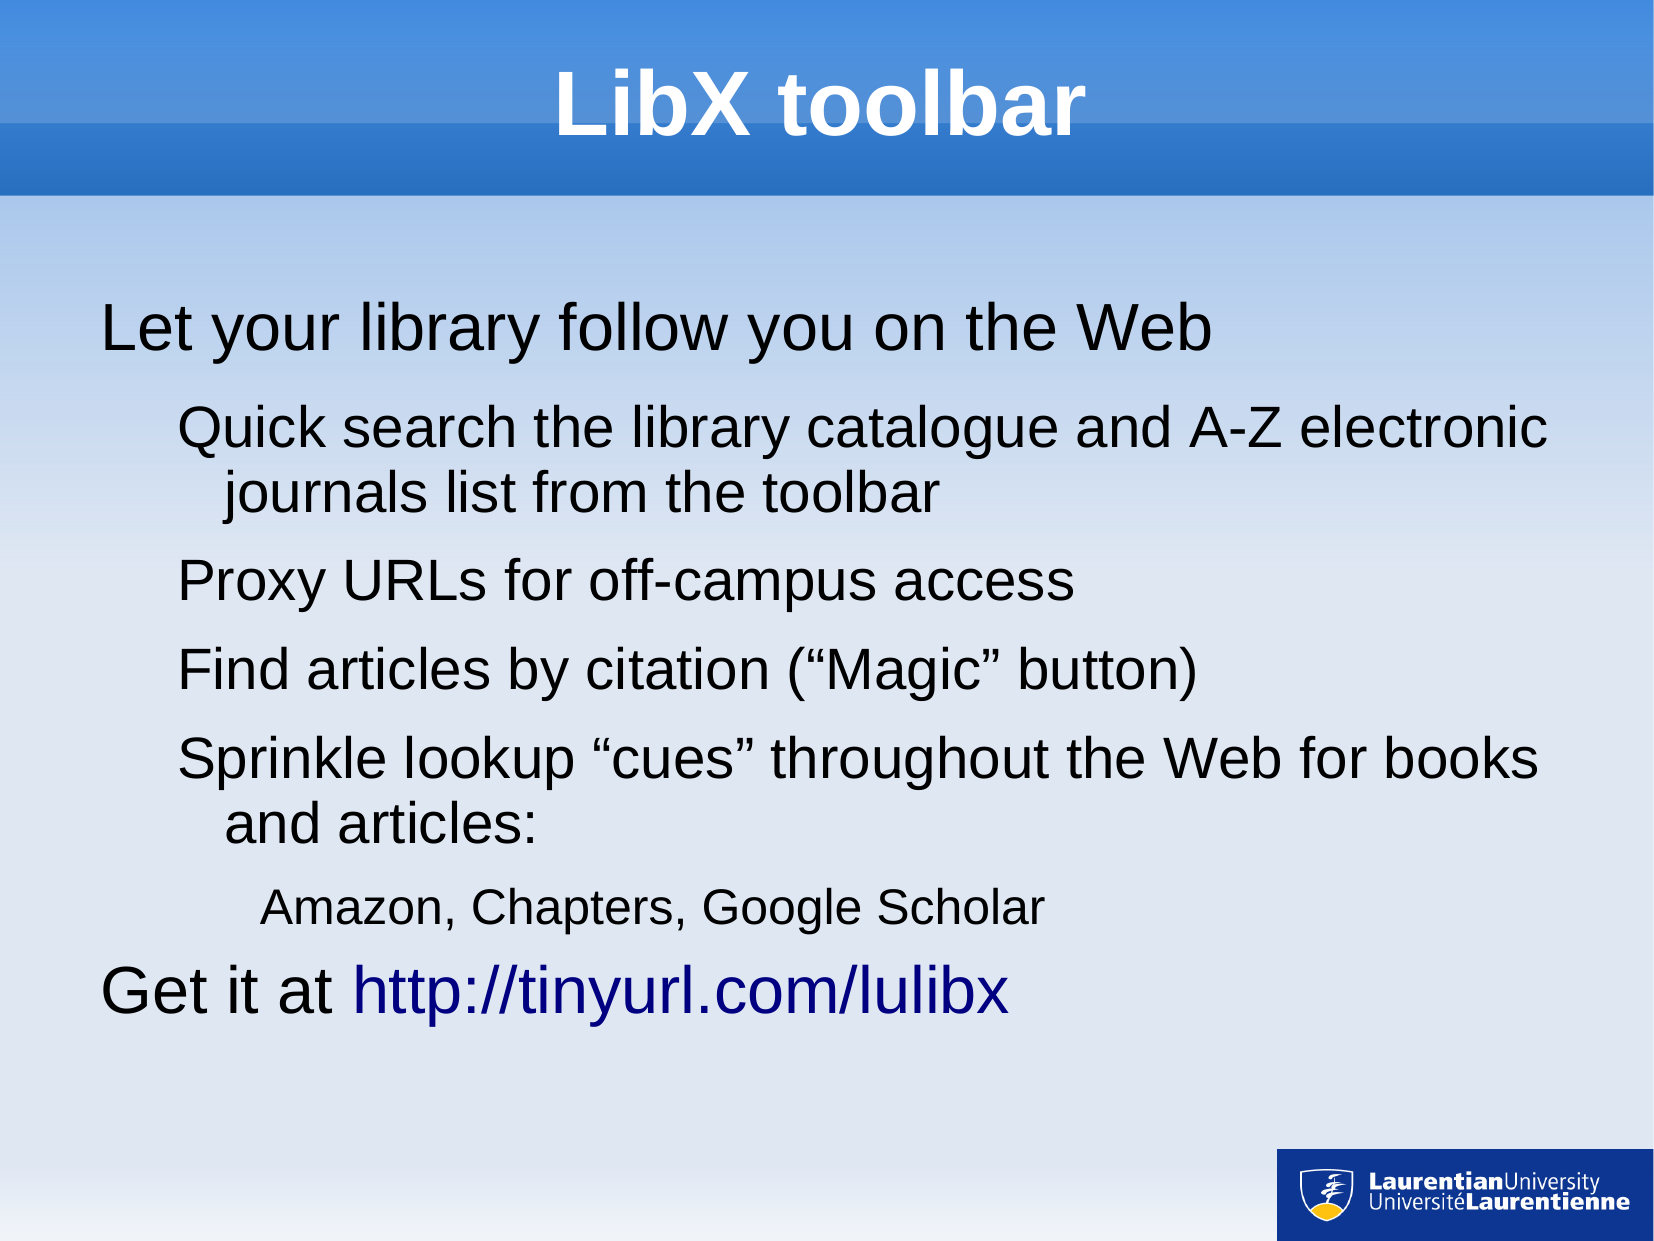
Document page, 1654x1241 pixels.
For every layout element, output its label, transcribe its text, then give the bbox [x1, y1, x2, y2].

picture [0, 0, 1654, 1241]
list Let your library follow you on the Web Quick search the library catalogue and A-Z electronic journals list from the toolbar Proxy URLs for off-campus access Find articles by citation (“Magic” button) Sprinkle lookup “cues” throughout the Web for books and articles: Amazon, Chapters, Google Scholar Get it at http://tinyurl.com/lulibx [82, 290, 1571, 1096]
title LibX toolbar [76, 0, 1565, 208]
